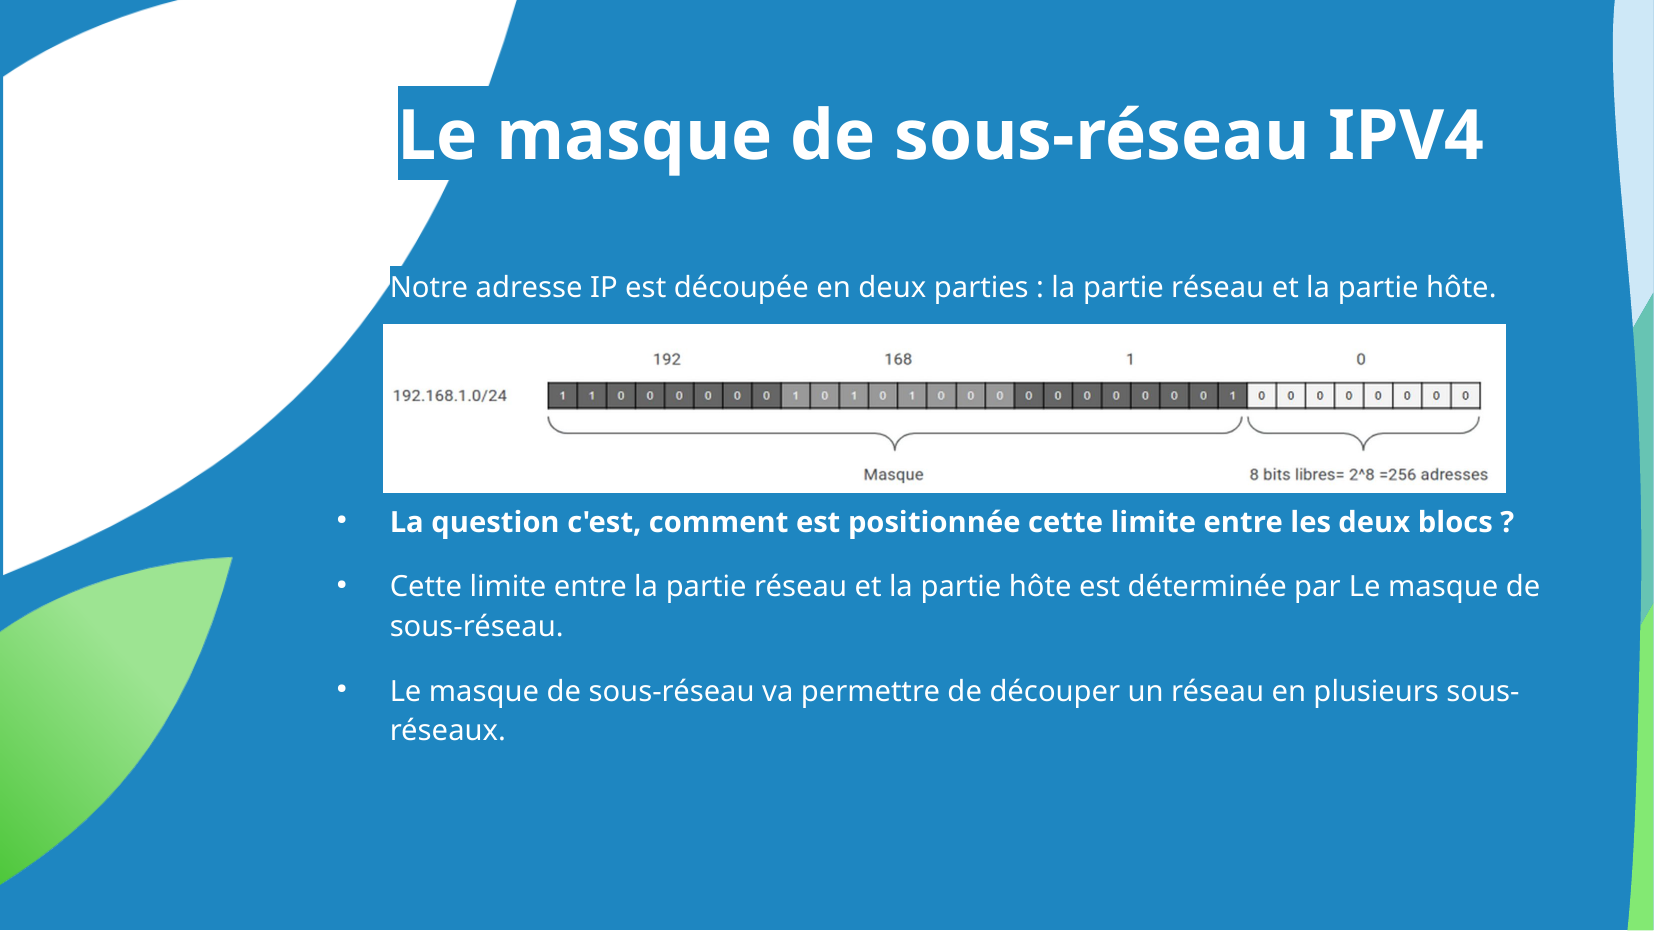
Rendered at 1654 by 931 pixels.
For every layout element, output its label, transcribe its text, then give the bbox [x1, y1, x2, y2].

list Notre adresse IP est découpée en deux parties : la partie réseau et la partie hôte. La question c'est, comment est positionnée cette limite entre les deux blocs ? Cette limite entre la partie réseau et la partie hôte est déterminée par Le masque de sous-réseau. Le masque de sous-réseau va permettre de découper un réseau en plusieurs sous-réseaux. [318, 265, 1565, 827]
title Le masque de sous-réseau IPV4 [318, 59, 1565, 207]
picture [0, 0, 517, 885]
picture [383, 324, 1506, 493]
